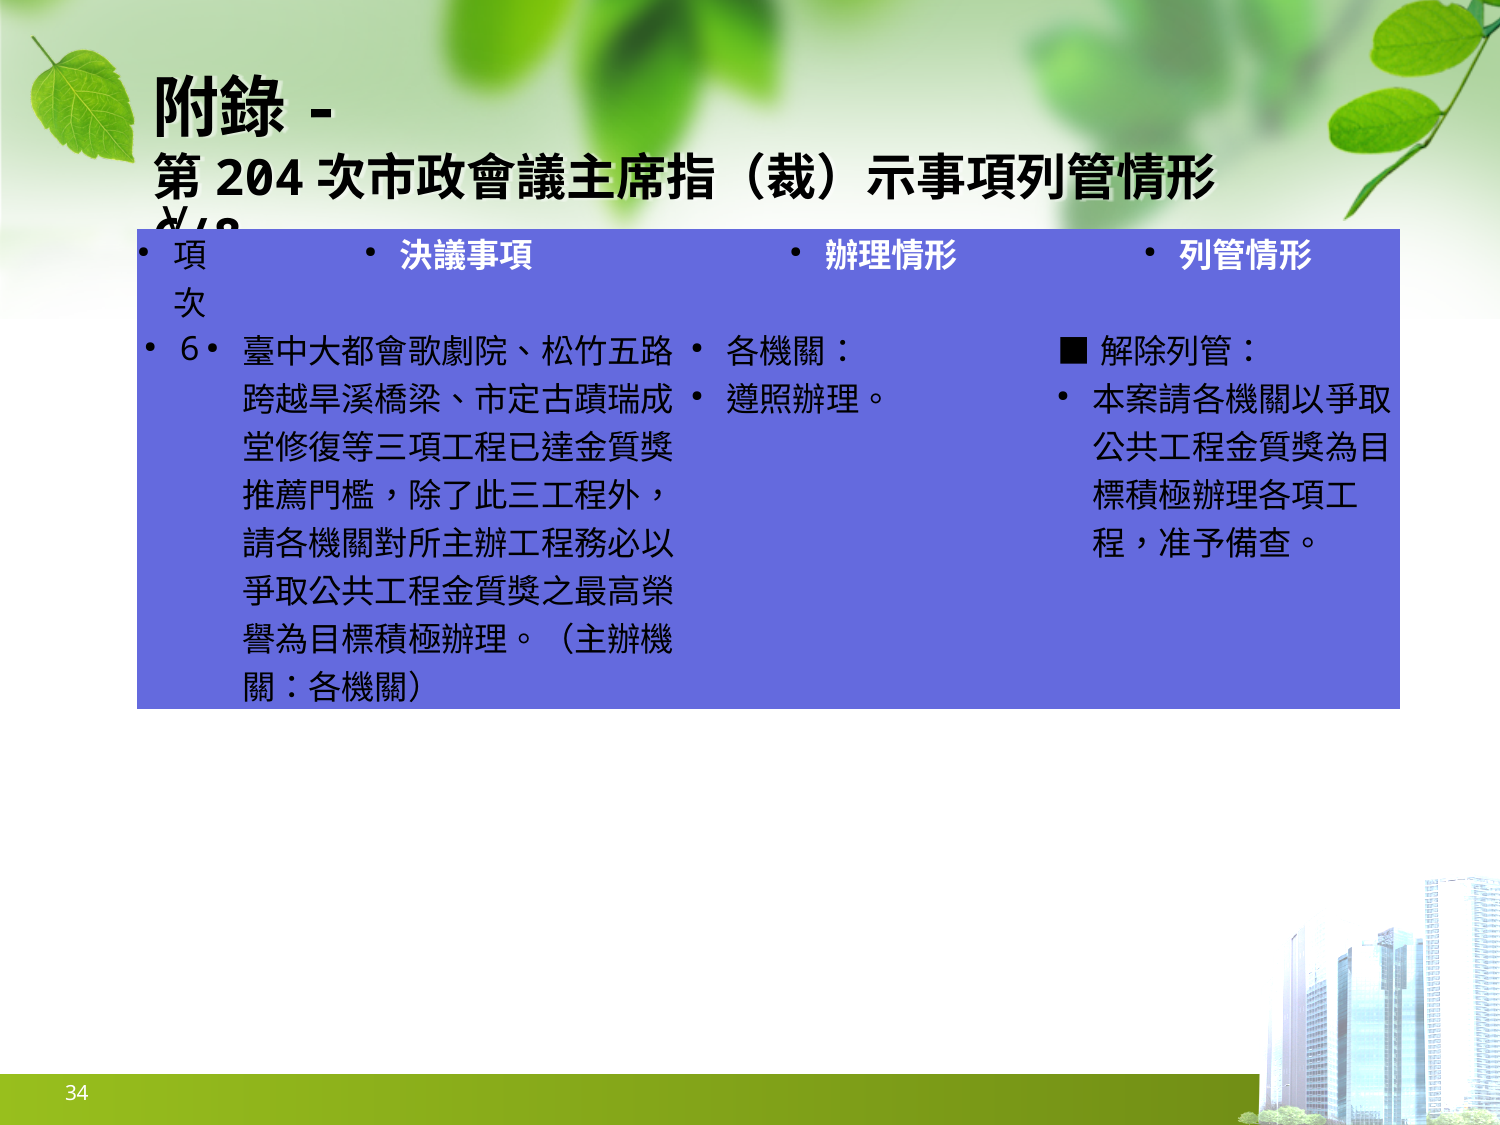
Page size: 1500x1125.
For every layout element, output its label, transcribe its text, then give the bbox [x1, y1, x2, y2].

table_cell ■解除列管： 本案請各機關以爭取公共工程金質獎為目標積極辦理各項工程，准予備查。 [1057, 325, 1400, 709]
text_box 34 [50, 1072, 138, 1113]
title 附錄- 第204次市政會議主席指（裁）示事項列管情形 6/8 [137, 57, 1325, 150]
table_header 辦理情形 [691, 229, 1057, 325]
table_cell 6 [137, 325, 207, 709]
table_cell 各機關： 遵照辦理。 [691, 325, 1057, 709]
table_header 列管情形 [1057, 229, 1400, 325]
table_cell 臺中大都會歌劇院、松竹五路跨越旱溪橋梁、市定古蹟瑞成堂修復等三項工程已達金質獎推薦門檻，除了此三工程外，請各機關對所主辦工程務必以爭取公共工程金質獎之最高榮譽為目標積極辦理。（主辦機關：各機關） [207, 325, 691, 709]
table_header 項次 [137, 229, 207, 325]
list [147, 172, 1317, 229]
table_header 決議事項 [207, 229, 691, 325]
